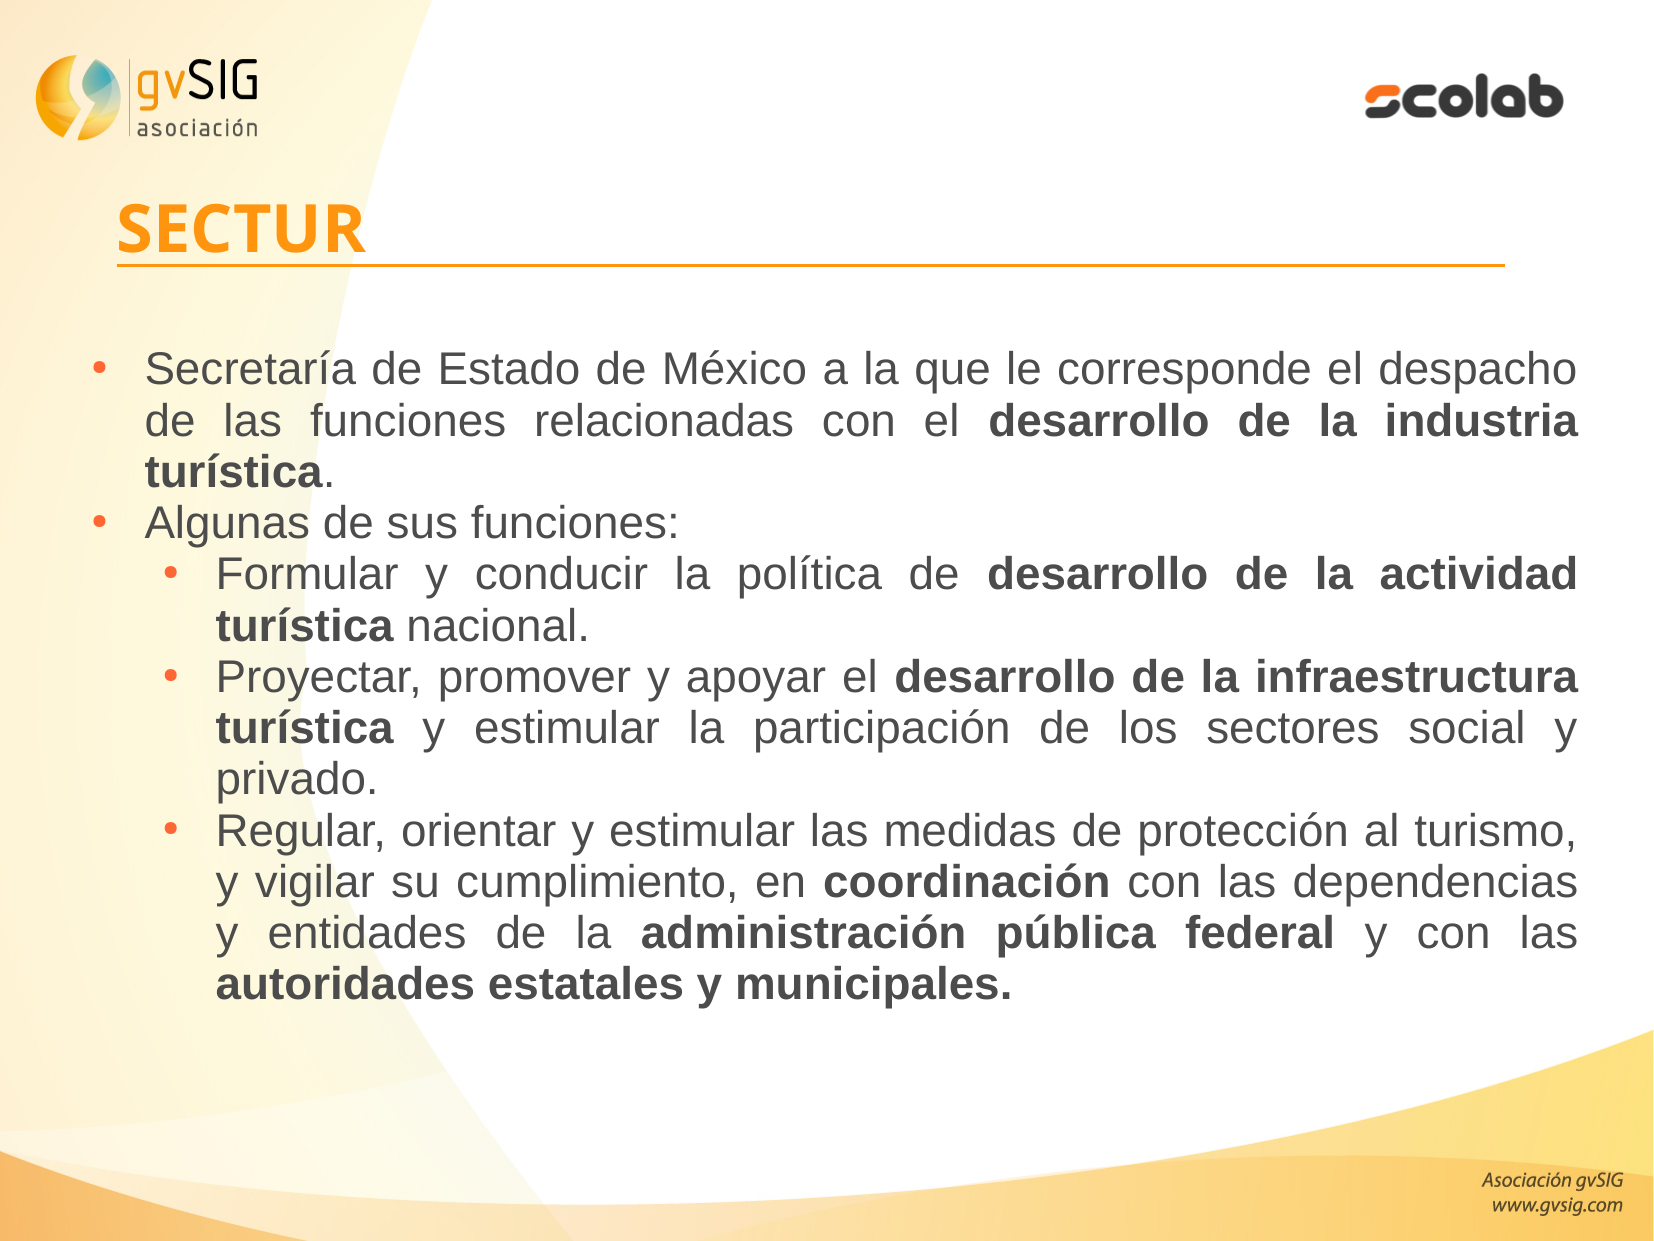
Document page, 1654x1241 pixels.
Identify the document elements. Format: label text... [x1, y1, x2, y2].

title SECTUR [116, 177, 1605, 276]
text_box Secretaría de Estado de México a la que le corresponde el despacho de las funciones relacionadas con el desarrollo de la industria turística. Algunas de sus funciones: Formular y conducir la política de desarrollo de la actividad turística nacional. Proyectar, promover y apoyar el desarrollo de la infraestructura turística y estimular la participación de los sectores social y privado. Regular, orientar y estimular las medidas de protección al turismo, y vigilar su cumplimiento, en coordinación con las dependencias y entidades de la administración pública federal y con las autoridades estatales y municipales. [59, 284, 1594, 1176]
picture [0, 0, 1654, 1241]
